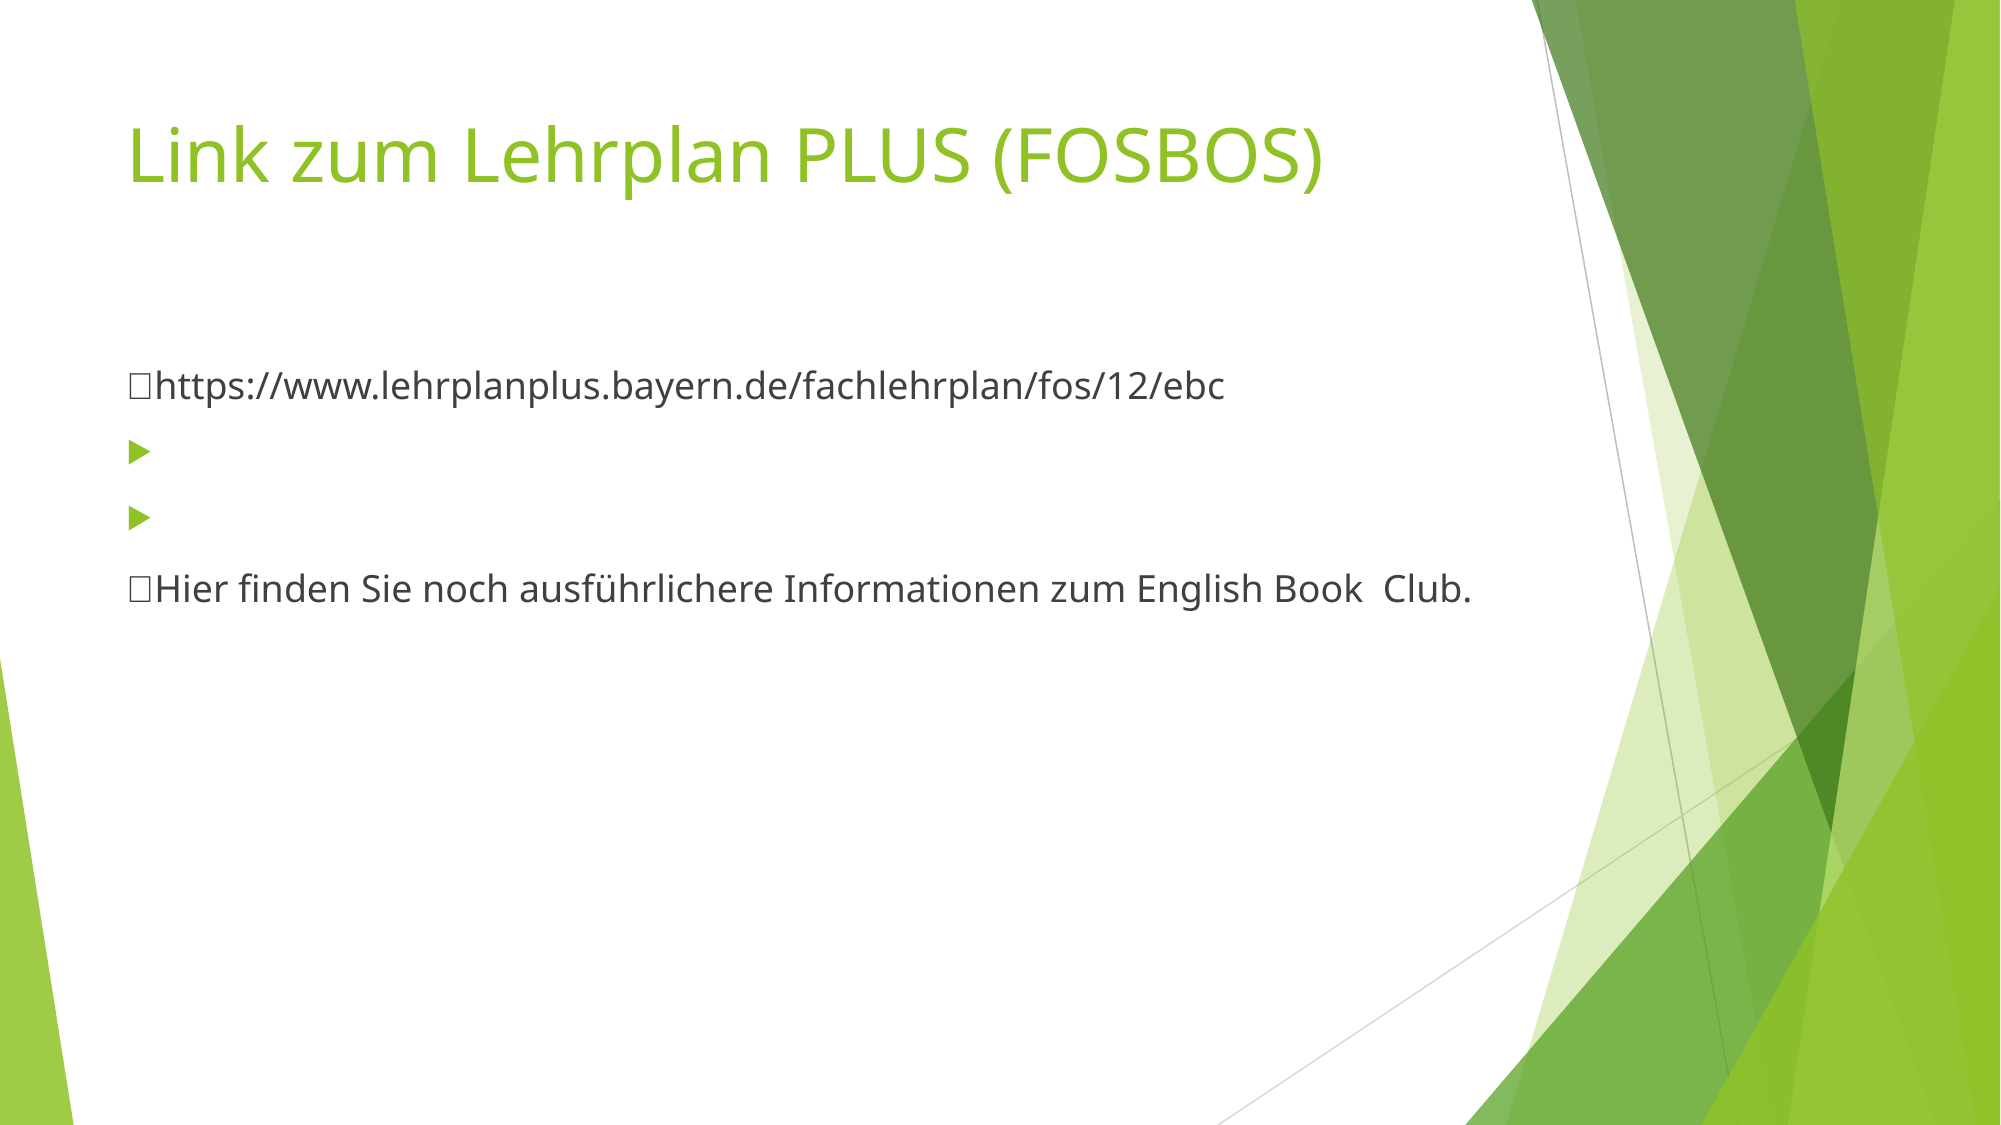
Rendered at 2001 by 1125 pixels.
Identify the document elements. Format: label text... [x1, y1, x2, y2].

list https://www.lehrplanplus.bayern.de/fachlehrplan/fos/12/ebc Hier finden Sie noch ausführlichere Informationen zum English Book Club. [111, 354, 1522, 992]
title Link zum Lehrplan PLUS (FOSBOS) [111, 99, 1522, 317]
